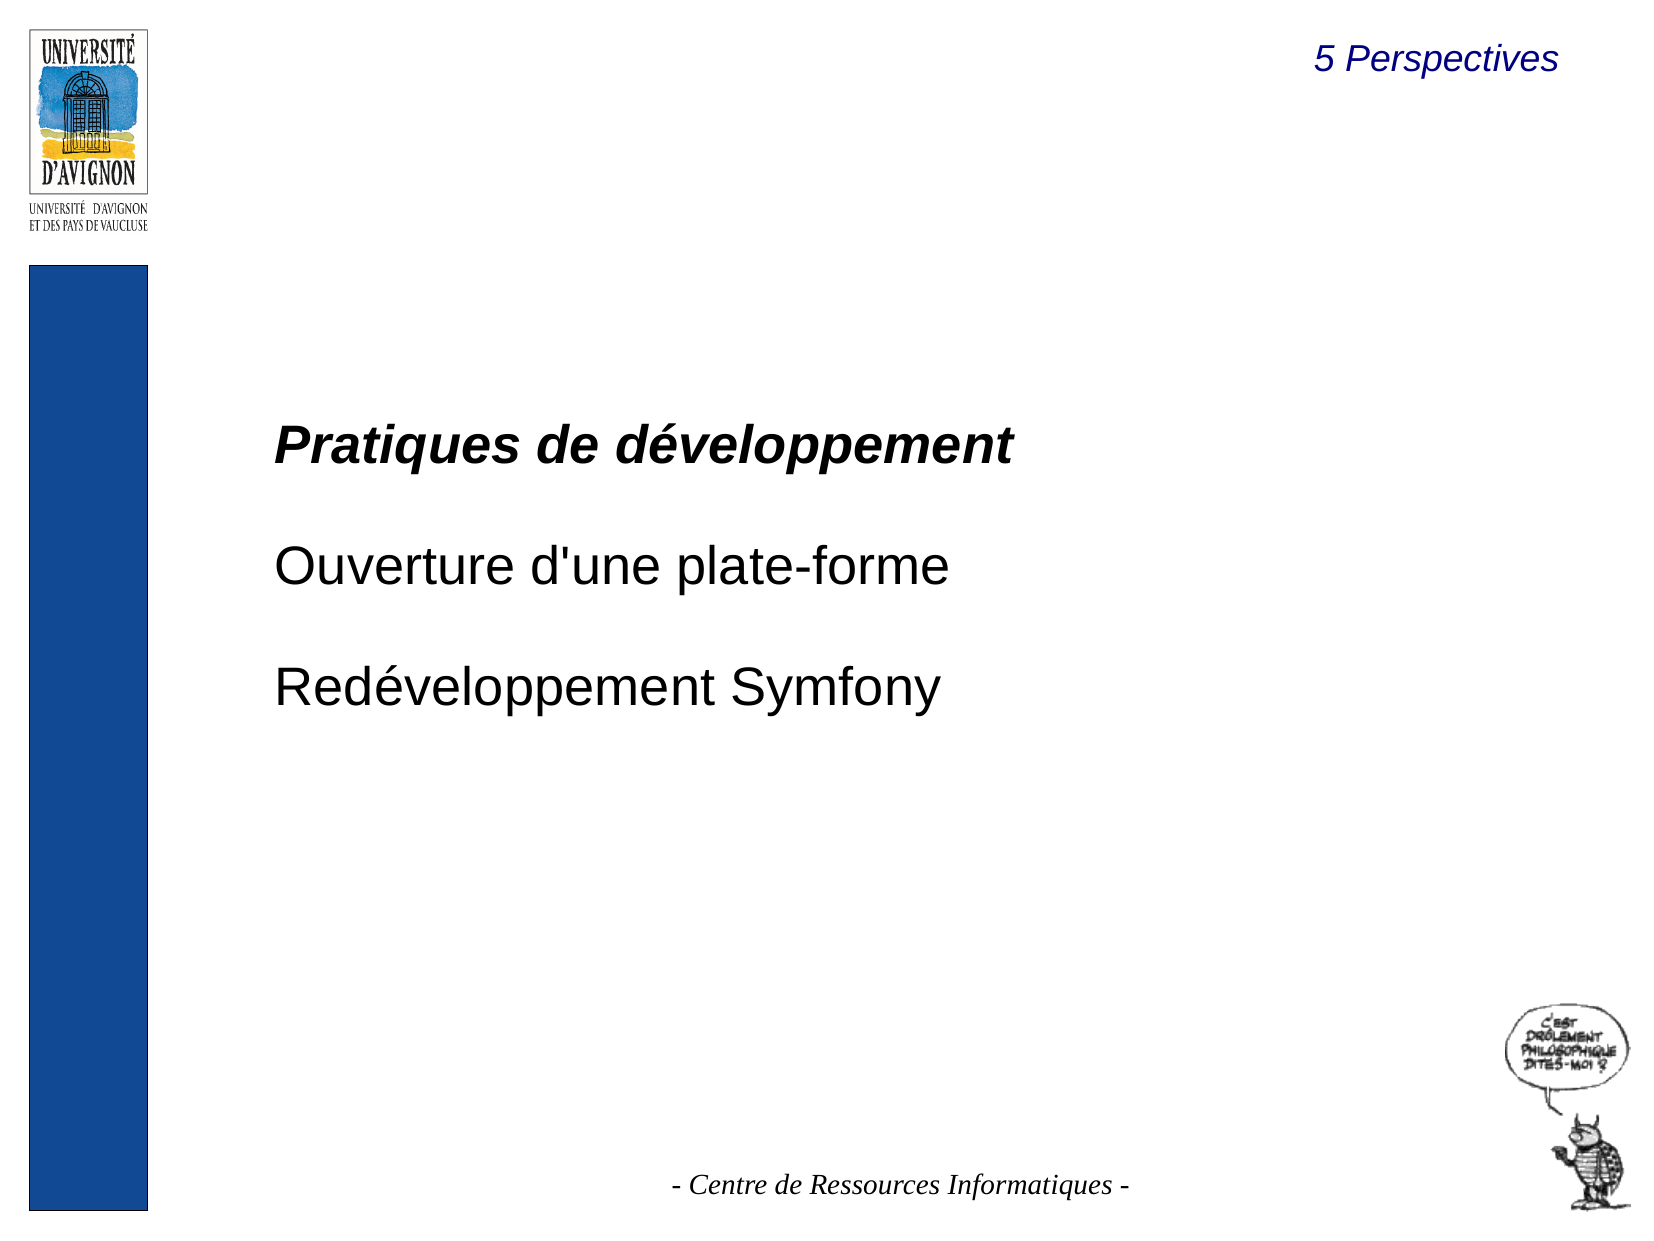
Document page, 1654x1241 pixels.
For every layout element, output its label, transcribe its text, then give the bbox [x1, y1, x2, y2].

text_box Pratiques de développement Ouverture d'une plate-forme Redéveloppement Symfony [259, 407, 1205, 725]
text_box 5 Perspectives [1299, 29, 1654, 87]
picture [29, 29, 148, 236]
text_box [29, 265, 148, 1211]
text_box - Centre de Ressources Informatiques - [648, 1160, 1153, 1209]
picture [1505, 1003, 1631, 1212]
